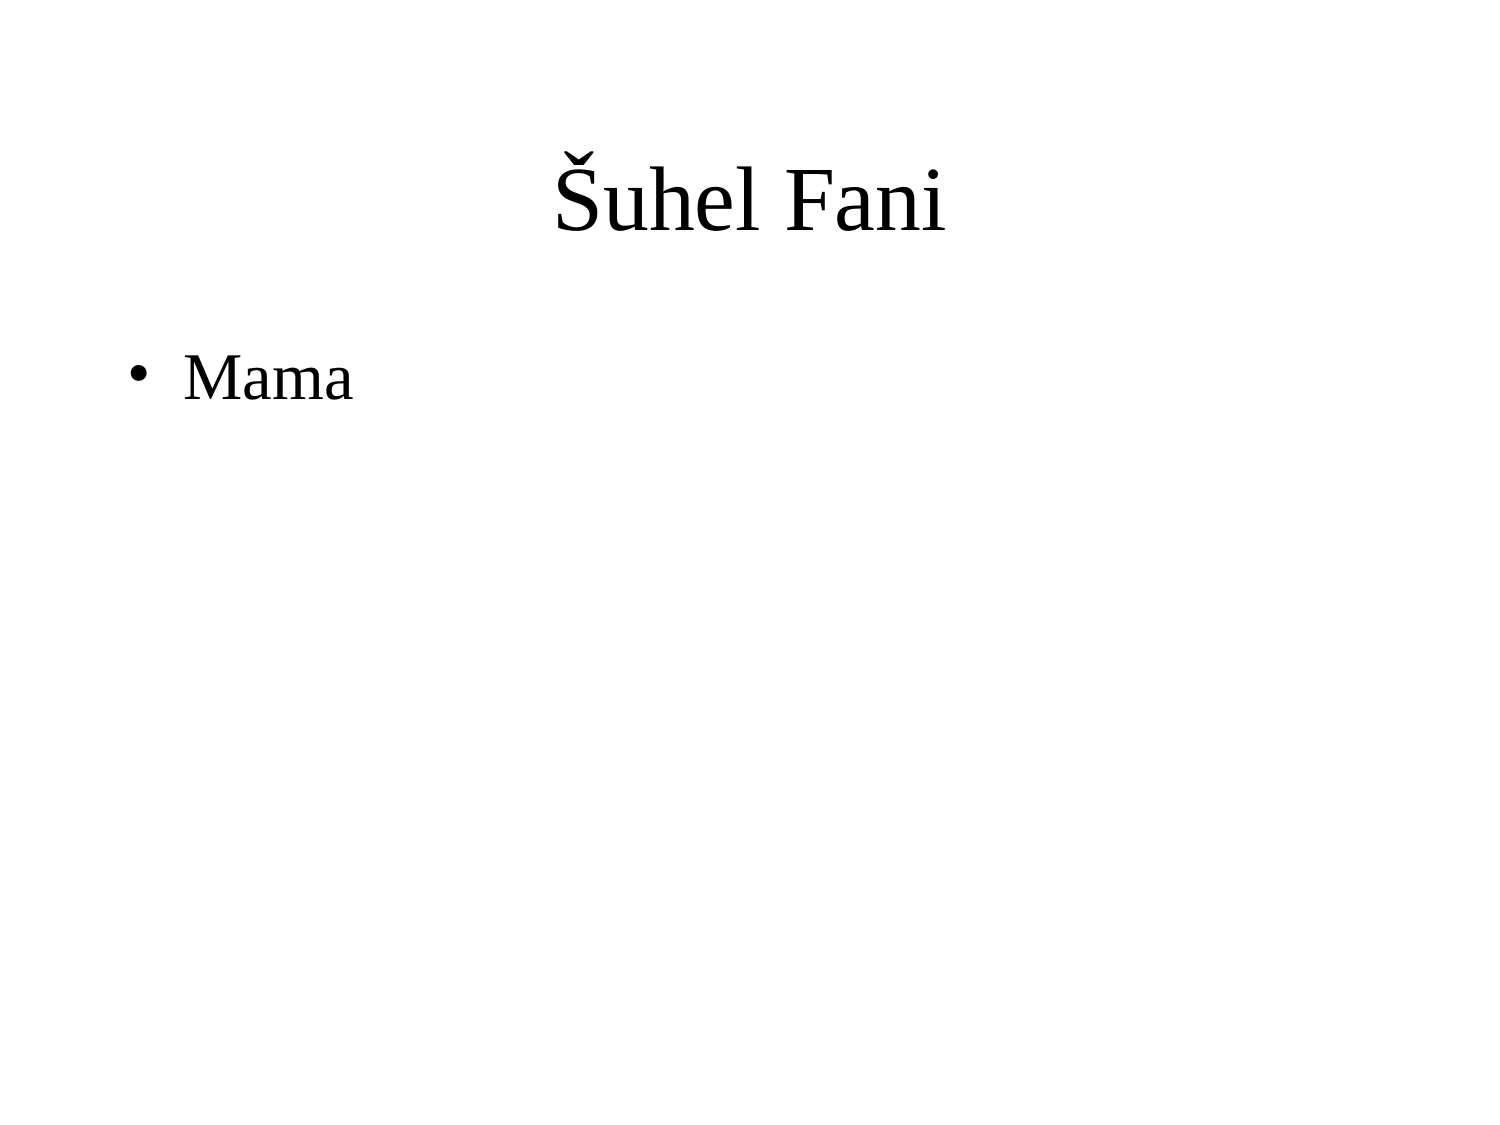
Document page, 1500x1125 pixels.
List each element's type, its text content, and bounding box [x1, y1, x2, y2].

list Mama [112, 324, 1388, 1000]
title Šuhel Fani [112, 99, 1388, 288]
